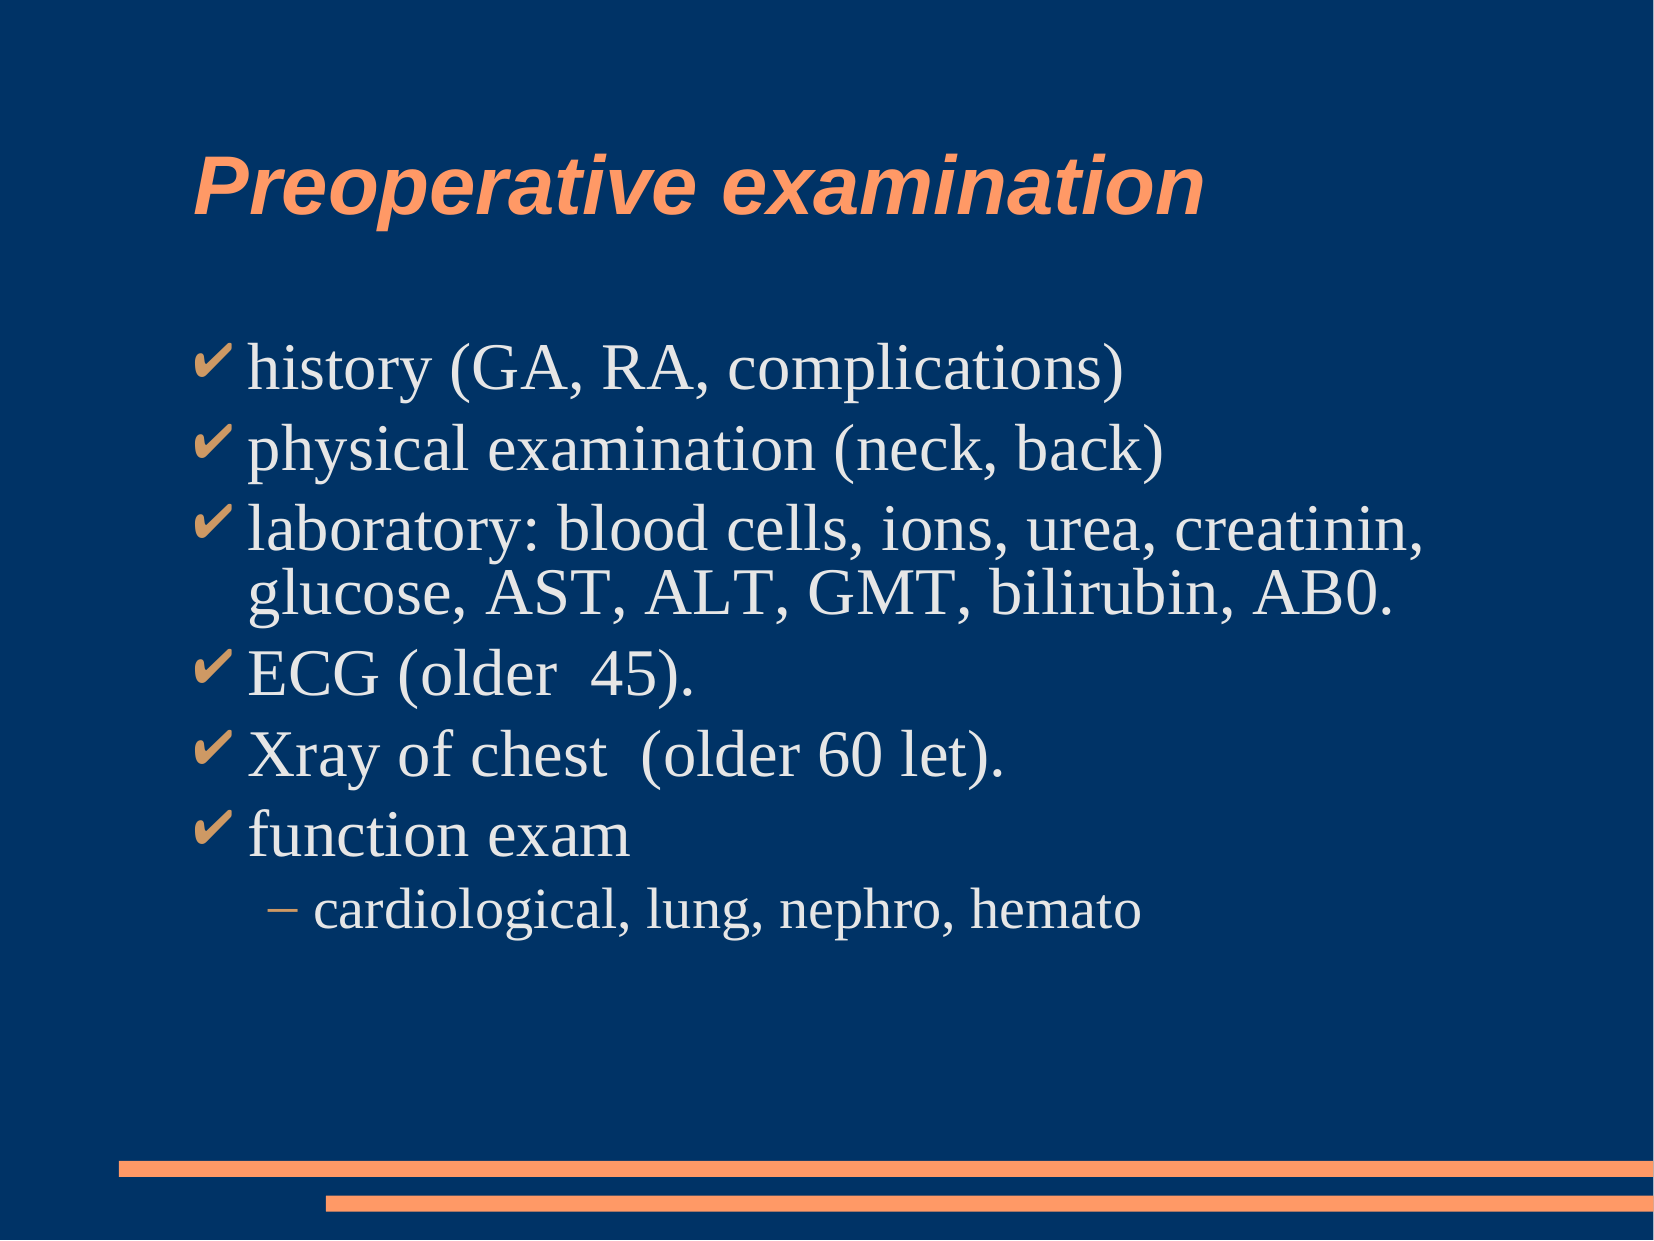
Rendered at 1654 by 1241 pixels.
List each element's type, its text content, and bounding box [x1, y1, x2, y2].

list history (GA, RA, complications) physical examination (neck, back) laboratory: blood cells, ions, urea, creatinin, glucose, AST, ALT, GMT, bilirubin, AB0. ECG (older 45). Xray of chest (older 60 let). function exam cardiological, lung, nephro, hemato [179, 330, 1585, 1081]
title Preoperative examination [179, 82, 1585, 290]
